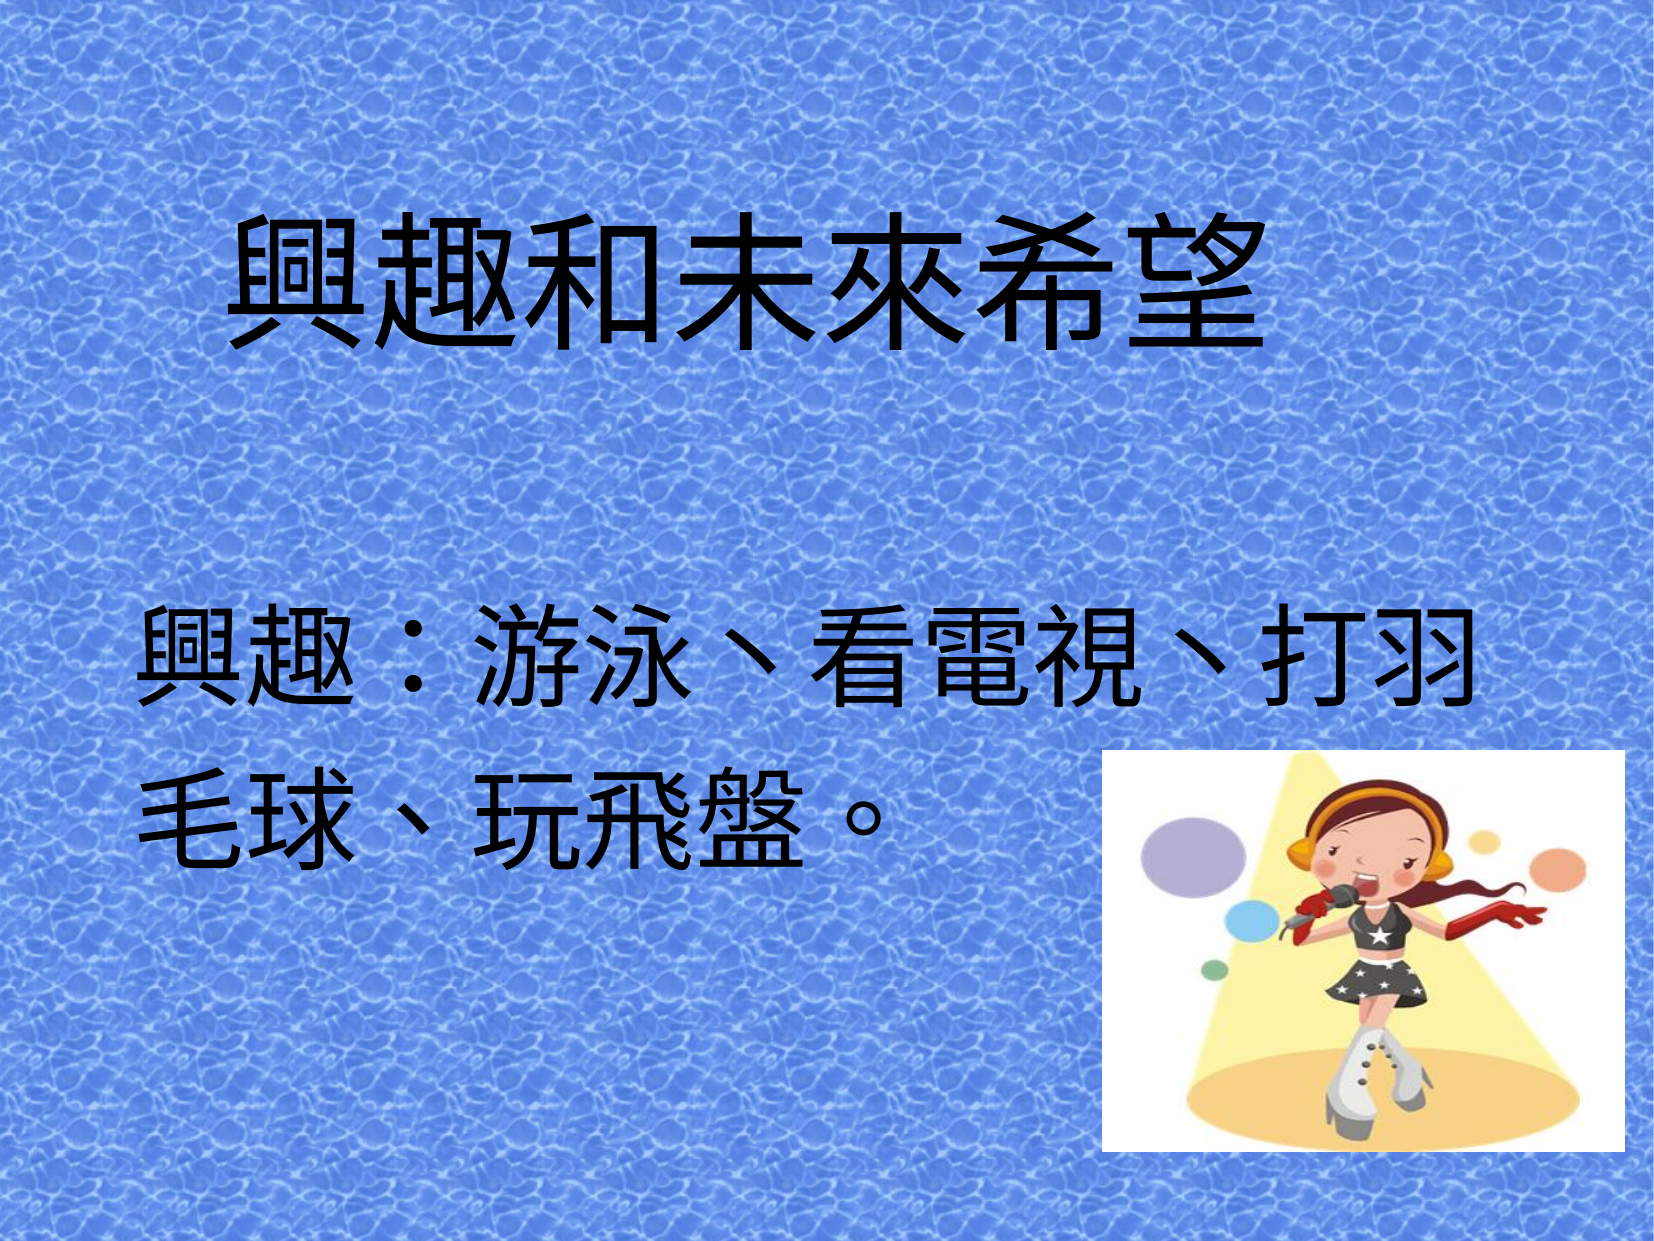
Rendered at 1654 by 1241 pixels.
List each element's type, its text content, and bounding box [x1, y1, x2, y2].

picture [0, 0, 1654, 1241]
text_box 興趣和未來希望 [206, 156, 1329, 352]
text_box 興趣：游泳丶看電視丶打羽毛球、玩飛盤。 [118, 561, 1595, 846]
